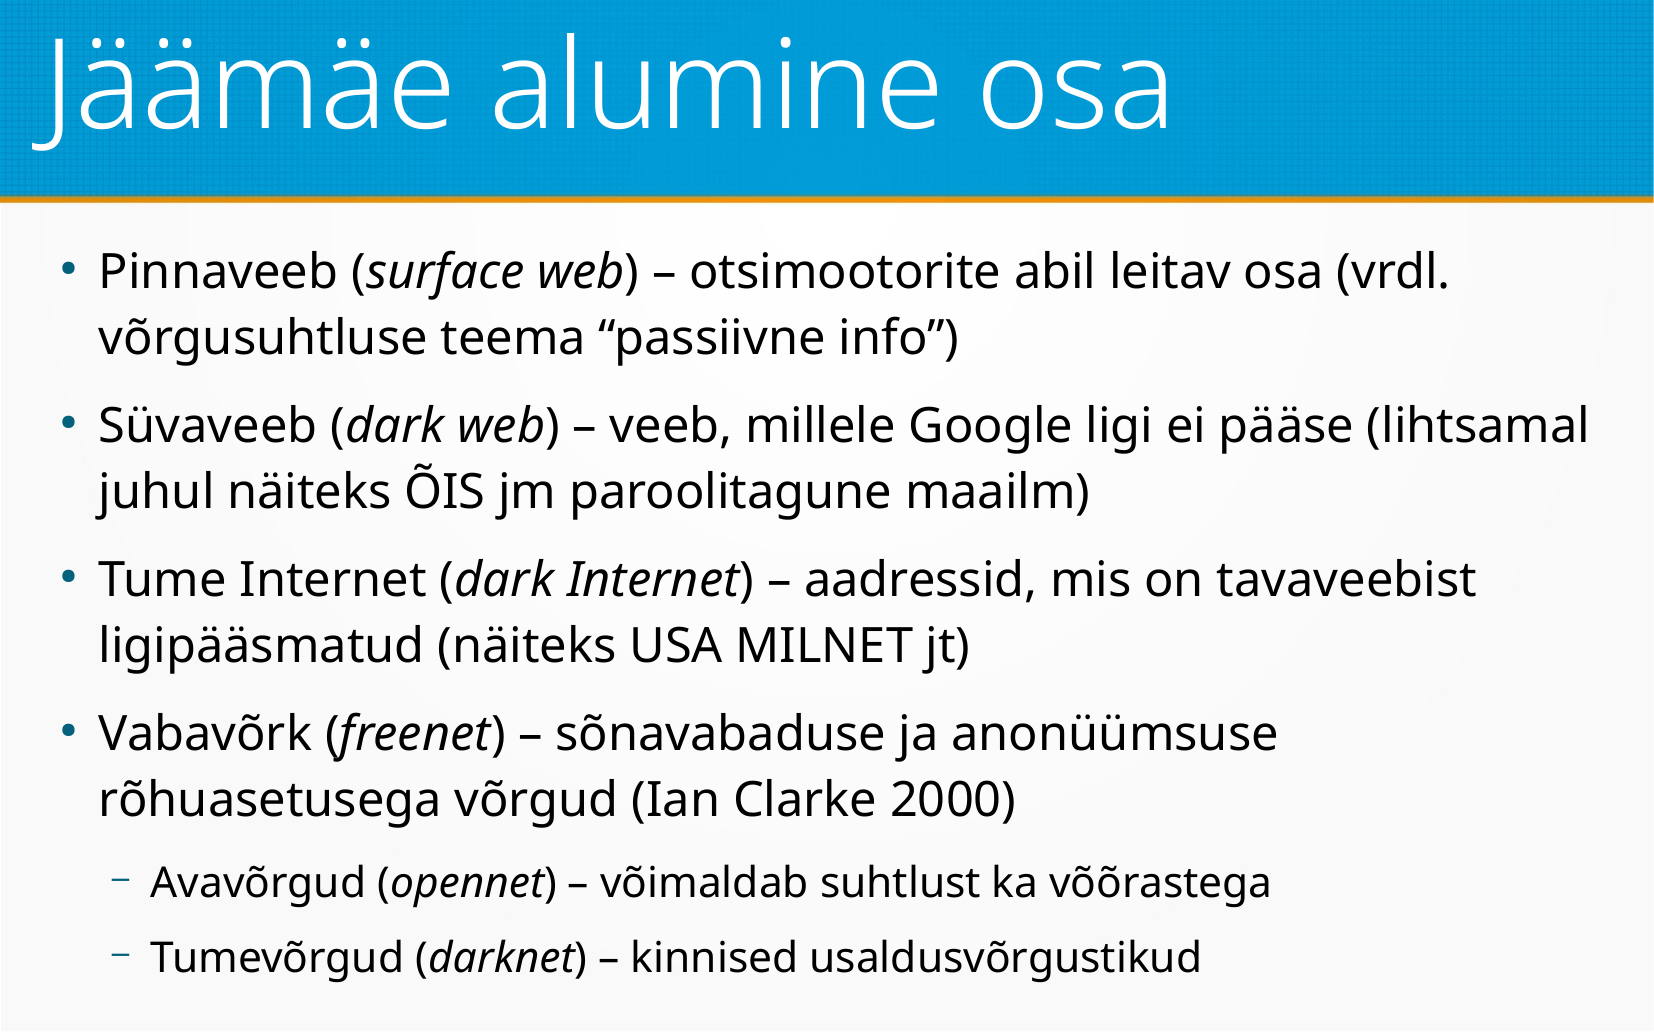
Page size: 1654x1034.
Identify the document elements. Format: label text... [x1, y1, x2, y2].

picture [0, 195, 1654, 1034]
list Pinnaveeb (surface web) – otsimootorite abil leitav osa (vrdl. võrgusuhtluse teema “passiivne info”) Süvaveeb (dark web) – veeb, millele Google ligi ei pääse (lihtsamal juhul näiteks ÕIS jm paroolitagune maailm) Tume Internet (dark Internet) – aadressid, mis on tavaveebist ligipääsmatud (näiteks USA MILNET jt) Vabavõrk (freenet) – sõnavabaduse ja anonüümsuse rõhuasetusega võrgud (Ian Clarke 2000) Avavõrgud (opennet) – võimaldab suhtlust ka võõrastega Tumevõrgud (darknet) – kinnised usaldusvõrgustikud [47, 236, 1607, 1002]
title Jäämäe alumine osa [43, 0, 1619, 166]
